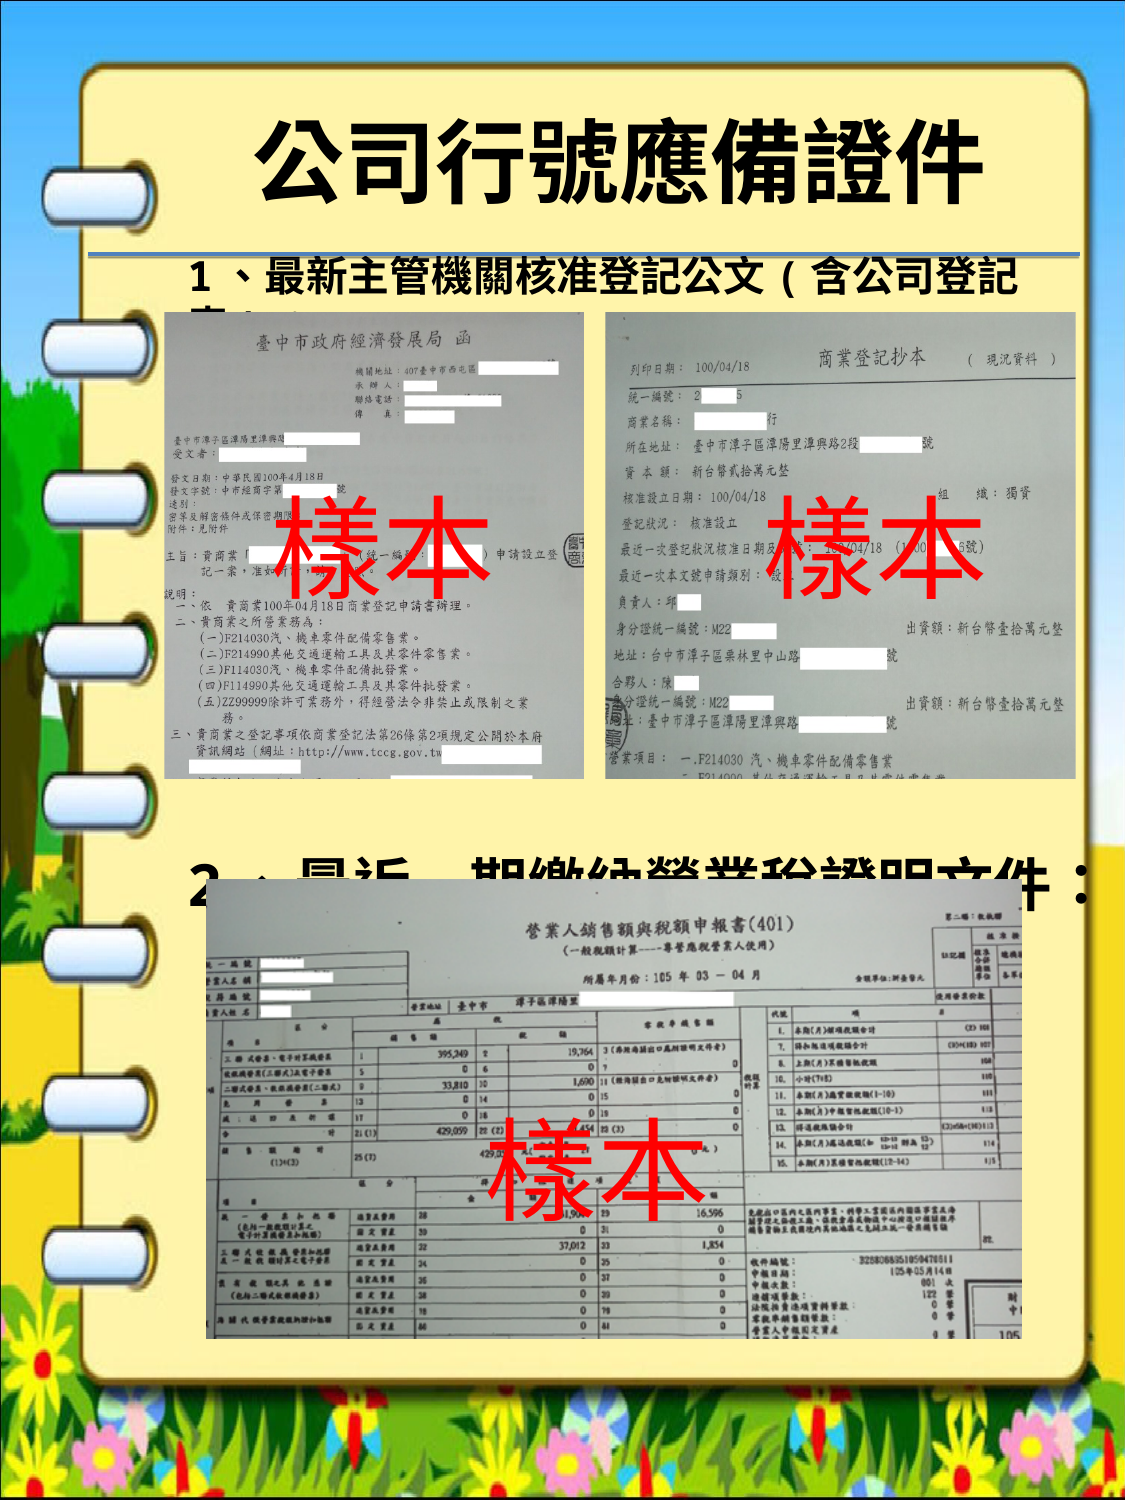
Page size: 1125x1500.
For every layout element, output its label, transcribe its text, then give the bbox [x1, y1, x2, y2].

subtitle 1、最新主管機關核准登記公文(含公司登記表)： 2、最近一期繳納營業稅證明文件： [172, 242, 1083, 1377]
text_box 樣本 [469, 1092, 742, 1245]
text_box 樣本 [255, 470, 528, 622]
title 公司行號應備證件 [217, 88, 1022, 231]
text_box 樣本 [747, 470, 1020, 622]
picture [0, 0, 1125, 1500]
